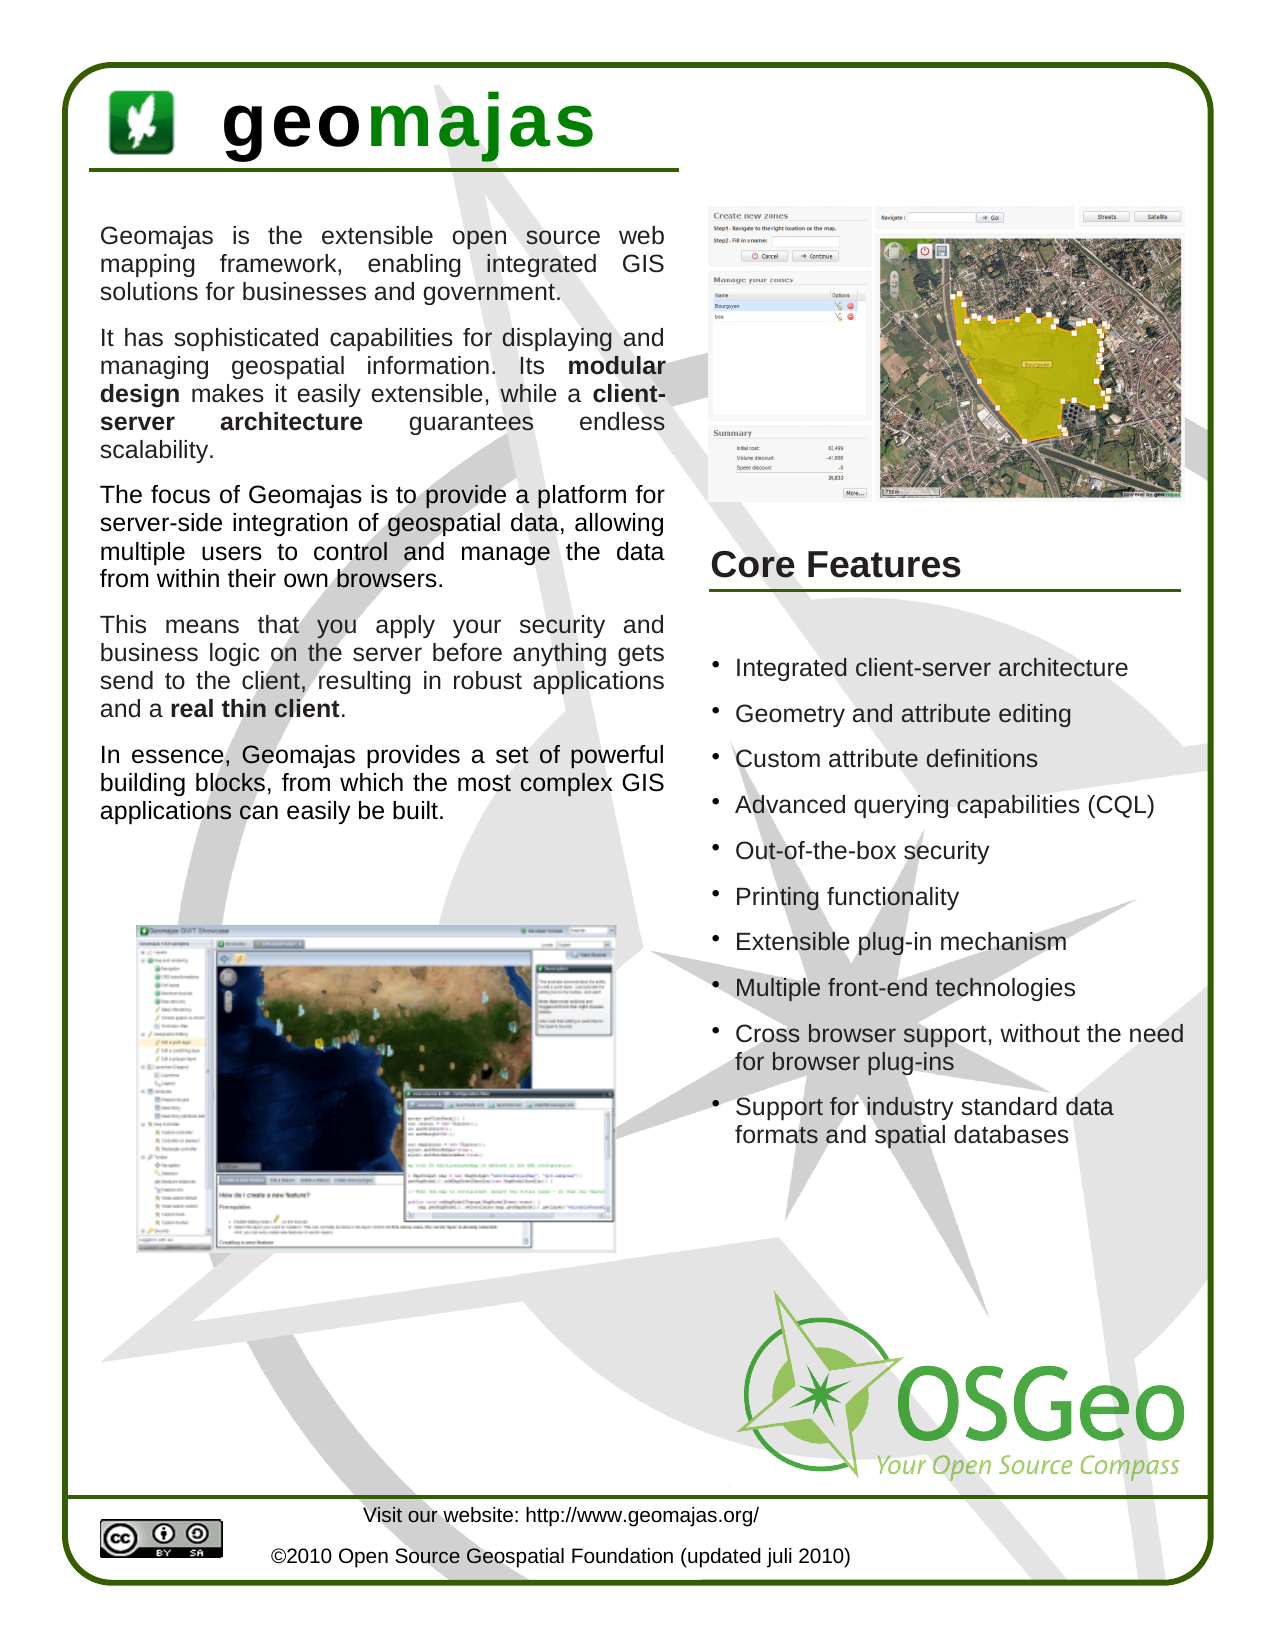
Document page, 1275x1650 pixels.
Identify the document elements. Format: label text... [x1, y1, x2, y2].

text_box geomajas [88, 71, 680, 175]
picture [91, 1499, 1207, 1579]
text_box Visit our website: http://www.geomajas.org/ ©2010 Open Source Geospatial Foundation (updated juli 2010) [206, 1496, 916, 1575]
text_box Geomajas is the extensible open source web mapping framework, enabling integrated GIS solutions for businesses and government. It has sophisticated capabilities for displaying and managing geospatial information. Its modular design makes it easily extensible, while a client-server architecture guarantees endless scalability. The focus of Geomajas is to provide a platform for server-side integration of geospatial data, allowing multiple users to control and manage the data from within their own browsers. This means that you apply your security and business logic on the server before anything gets send to the client, resulting in robust applications and a real thin client. In essence, Geomajas provides a set of powerful building blocks, from which the most complex GIS applications can easily be built. [85, 214, 681, 836]
picture [106, 88, 178, 158]
picture [91, 85, 1207, 536]
picture [91, 836, 1207, 1495]
text_box Core Features Integrated client-server architecture Geometry and attribute editing Custom attribute definitions Advanced querying capabilities (CQL) Out-of-the-box security Printing functionality Extensible plug-in mechanism Multiple front-end technologies Cross browser support, without the need for browser plug-ins Support for industry standard data formats and spatial databases [679, 536, 1211, 1159]
picture [1180, 1561, 1208, 1584]
